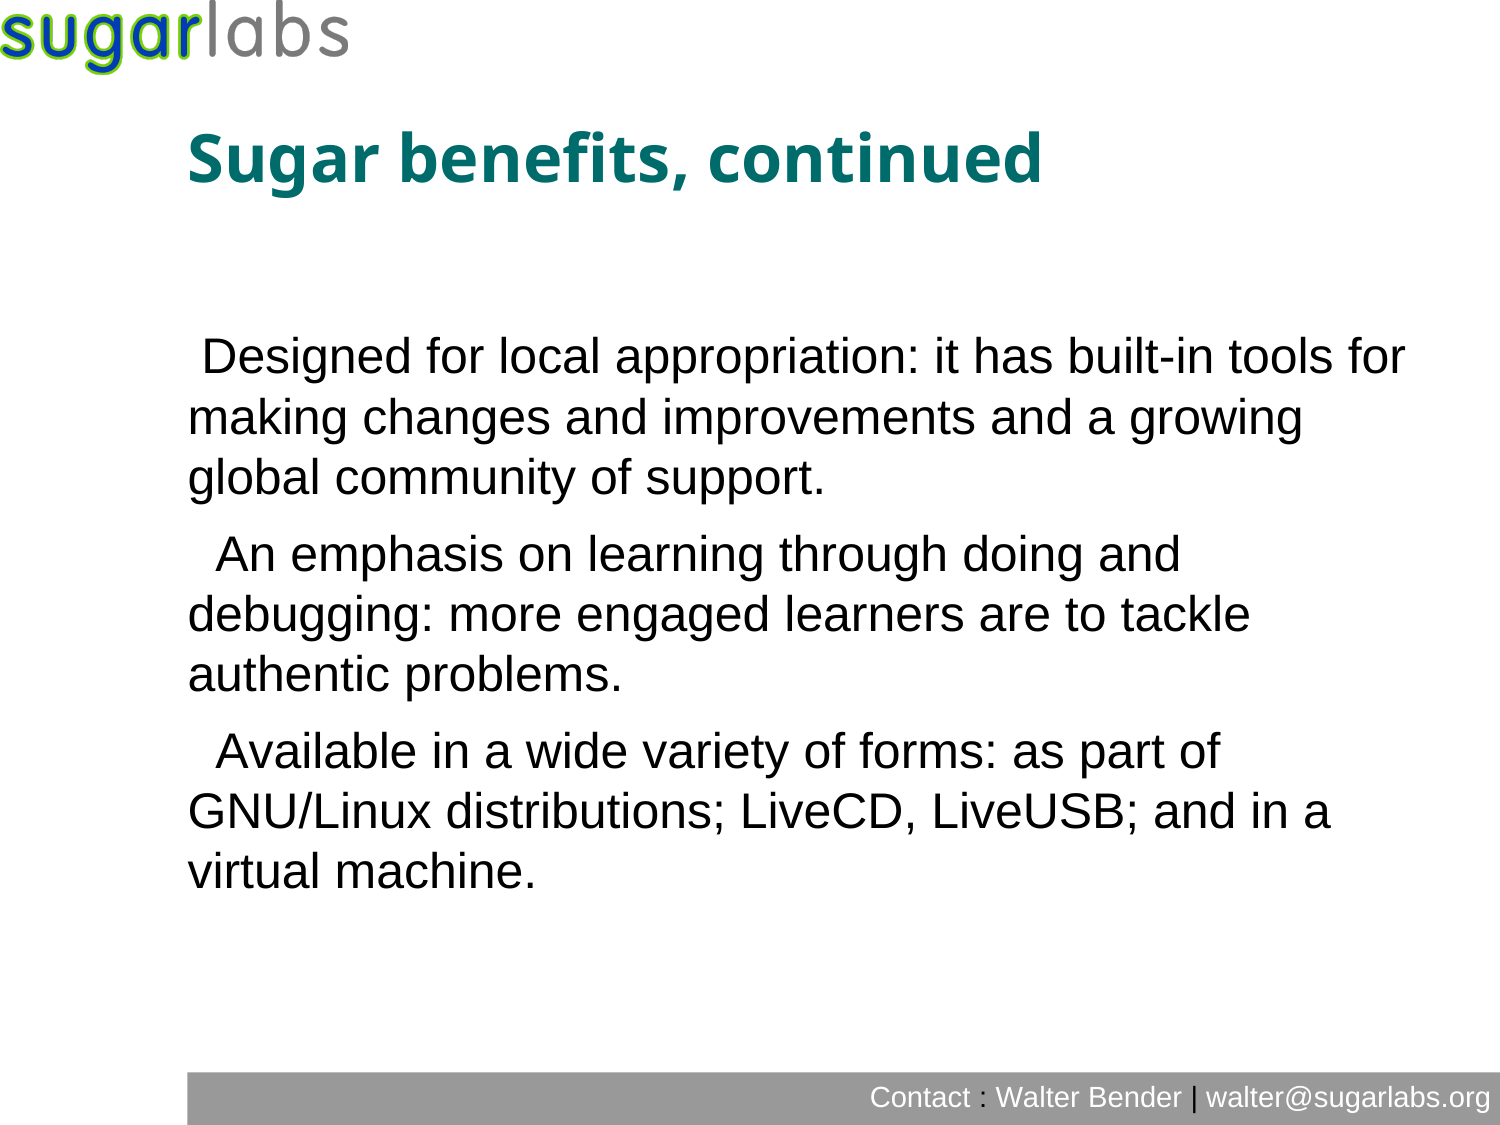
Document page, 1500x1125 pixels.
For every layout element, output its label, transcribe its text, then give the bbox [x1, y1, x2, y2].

picture [0, 0, 348, 75]
subtitle Designed for local appropriation: it has built-in tools for making changes and improvements and a growing global community of support. An emphasis on learning through doing and debugging: more engaged learners are to tackle authentic problems. Available in a wide variety of forms: as part of GNU/Linux distributions; LiveCD, LiveUSB; and in a virtual machine. [187, 224, 1424, 999]
title Sugar benefits, continued [187, 75, 1499, 225]
